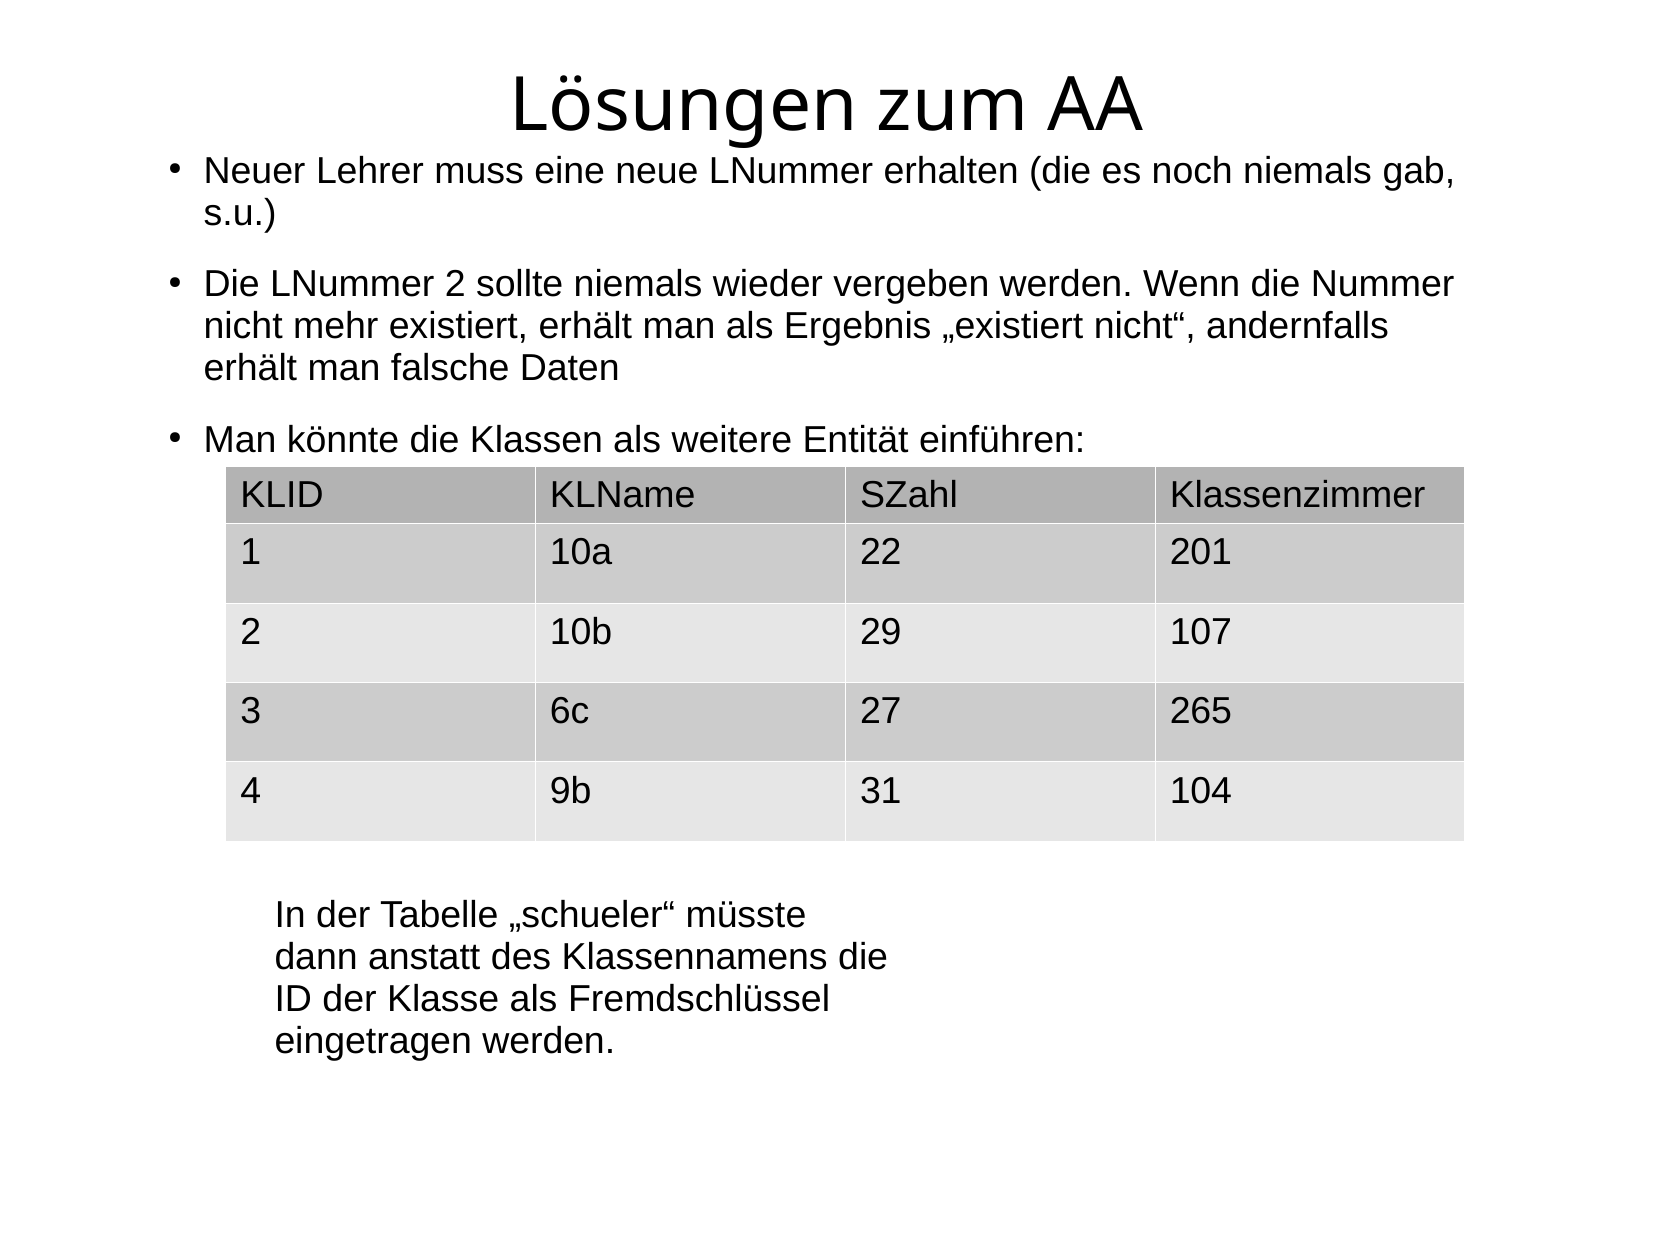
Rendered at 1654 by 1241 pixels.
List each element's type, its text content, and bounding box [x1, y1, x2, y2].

title Lösungen zum AA [82, 49, 1571, 154]
table_cell 2 [226, 604, 535, 682]
text_box In der Tabelle „schueler“ müsste dann anstatt des Klassennamens die ID der Klasse als Fremdschlüssel eingetragen werden. [259, 885, 910, 1069]
table_cell 29 [846, 604, 1155, 682]
table_cell 6c [536, 683, 845, 761]
table_cell 1 [226, 524, 535, 603]
table_cell 27 [846, 683, 1155, 761]
text_box Neuer Lehrer muss eine neue LNummer erhalten (die es noch niemals gab, s.u.) Die LNummer 2 sollte niemals wieder vergeben werden. Wenn die Nummer nicht mehr existiert, erhält man als Ergebnis „existiert nicht“, andernfalls erhält man falsche Daten Man könnte die Klassen als weitere Entität einführen: [153, 154, 1477, 468]
table_header SZahl [846, 467, 1155, 523]
table_header KLName [536, 467, 845, 523]
table_cell 201 [1156, 524, 1464, 603]
table_cell 9b [536, 762, 845, 841]
table_header Klassenzimmer [1156, 467, 1464, 523]
table_cell 104 [1156, 762, 1464, 841]
table_header KLID [226, 467, 535, 523]
table_cell 3 [226, 683, 535, 761]
table_cell 107 [1156, 604, 1464, 682]
table_cell 31 [846, 762, 1155, 841]
table_cell 10a [536, 524, 845, 603]
table_cell 22 [846, 524, 1155, 603]
table_cell 4 [226, 762, 535, 841]
table_cell 10b [536, 604, 845, 682]
table_cell 265 [1156, 683, 1464, 761]
